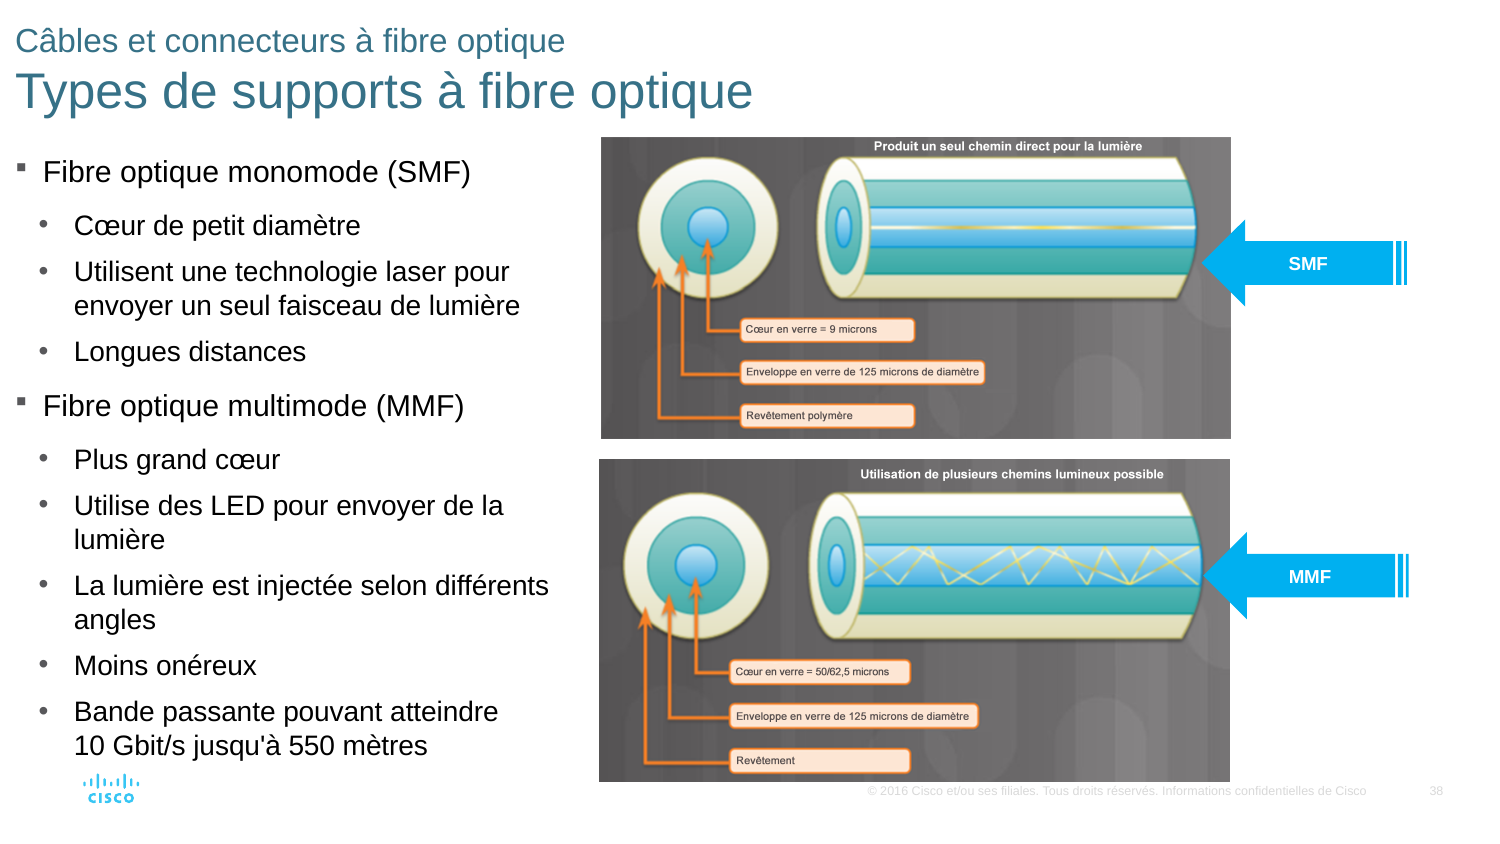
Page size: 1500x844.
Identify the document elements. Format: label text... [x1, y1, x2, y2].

text_box SMF [1396, 241, 1402, 285]
text_box SMF [1201, 219, 1394, 307]
picture [599, 459, 1230, 782]
text_box MMF [1397, 553, 1404, 598]
title Câbles et connecteurs à fibre optique Types de supports à fibre optique [0, 6, 1500, 131]
list Fibre optique monomode (SMF) Cœur de petit diamètre Utilisent une technologie laser pour envoyer un seul faisceau de lumière Longues distances Fibre optique multimode (MMF) Plus grand cœur Utilise des LED pour envoyer de la lumière La lumière est injectée selon différents angles Moins onéreux Bande passante pouvant atteindre 10 Gbit/s jusqu'à 550 mètres [0, 144, 591, 734]
picture [601, 137, 1231, 439]
text_box MMF [1203, 531, 1396, 620]
text_box MMF [1405, 553, 1409, 598]
